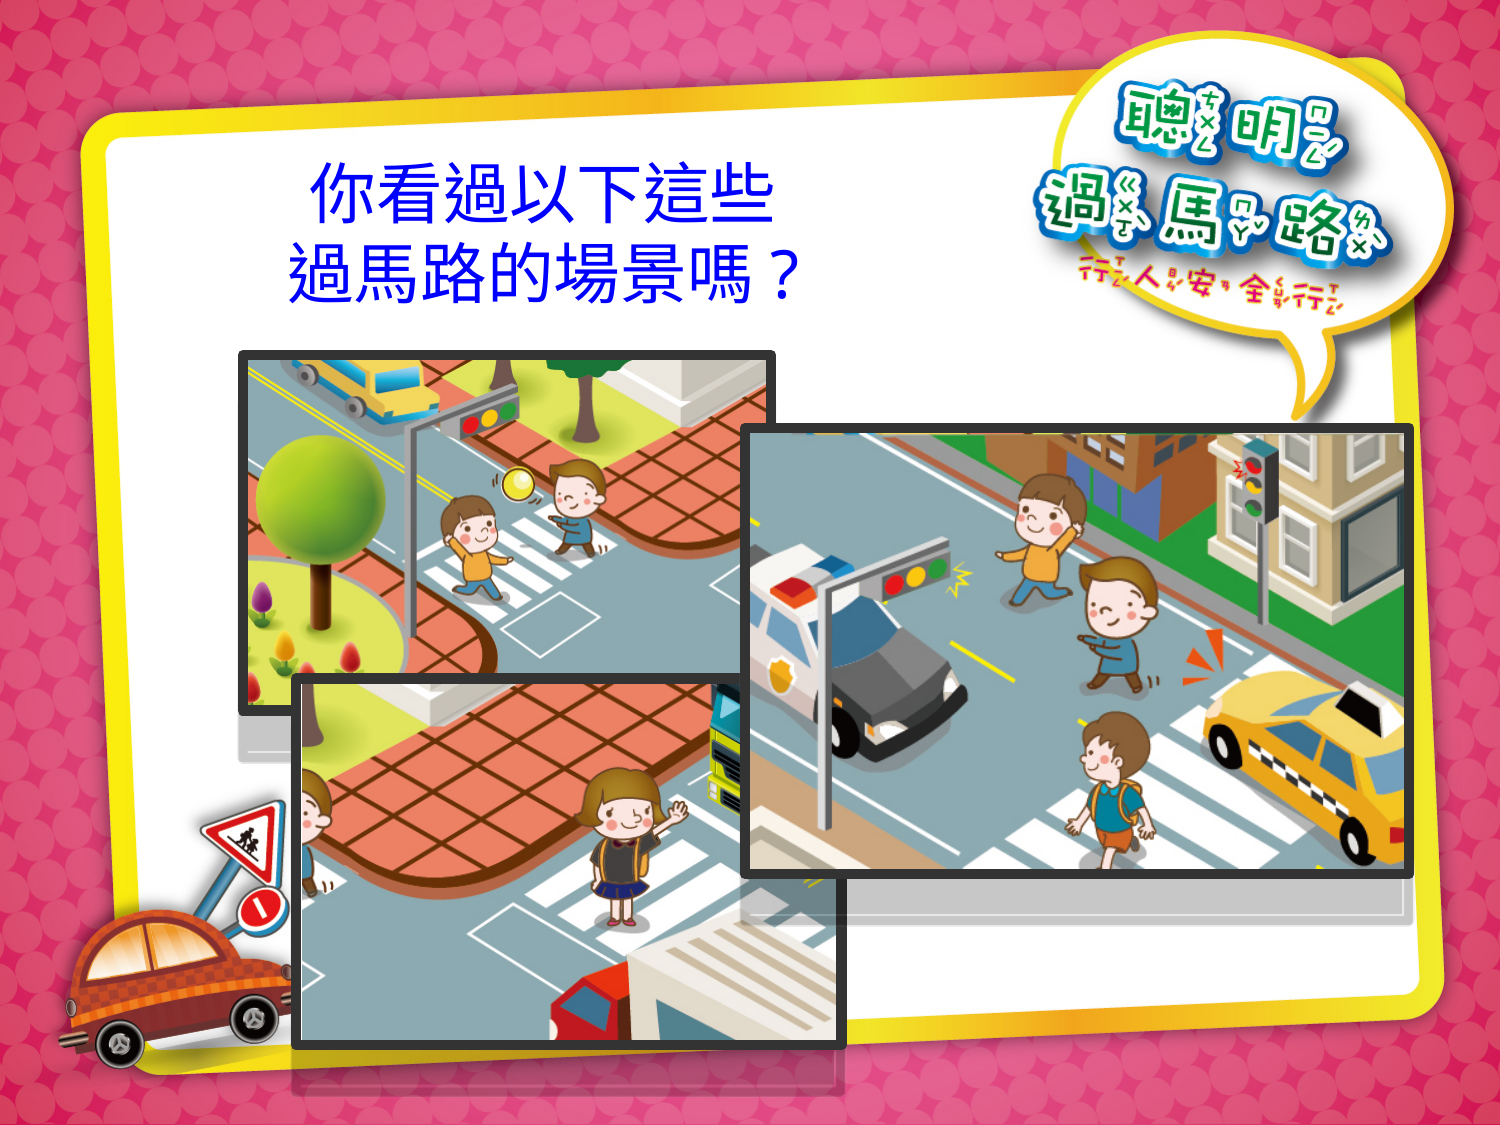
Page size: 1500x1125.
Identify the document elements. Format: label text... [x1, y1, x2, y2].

title 你看過以下這些 過馬路的場景嗎? [135, 137, 951, 327]
picture [247, 360, 767, 706]
picture [750, 433, 1404, 869]
picture [301, 683, 837, 1040]
